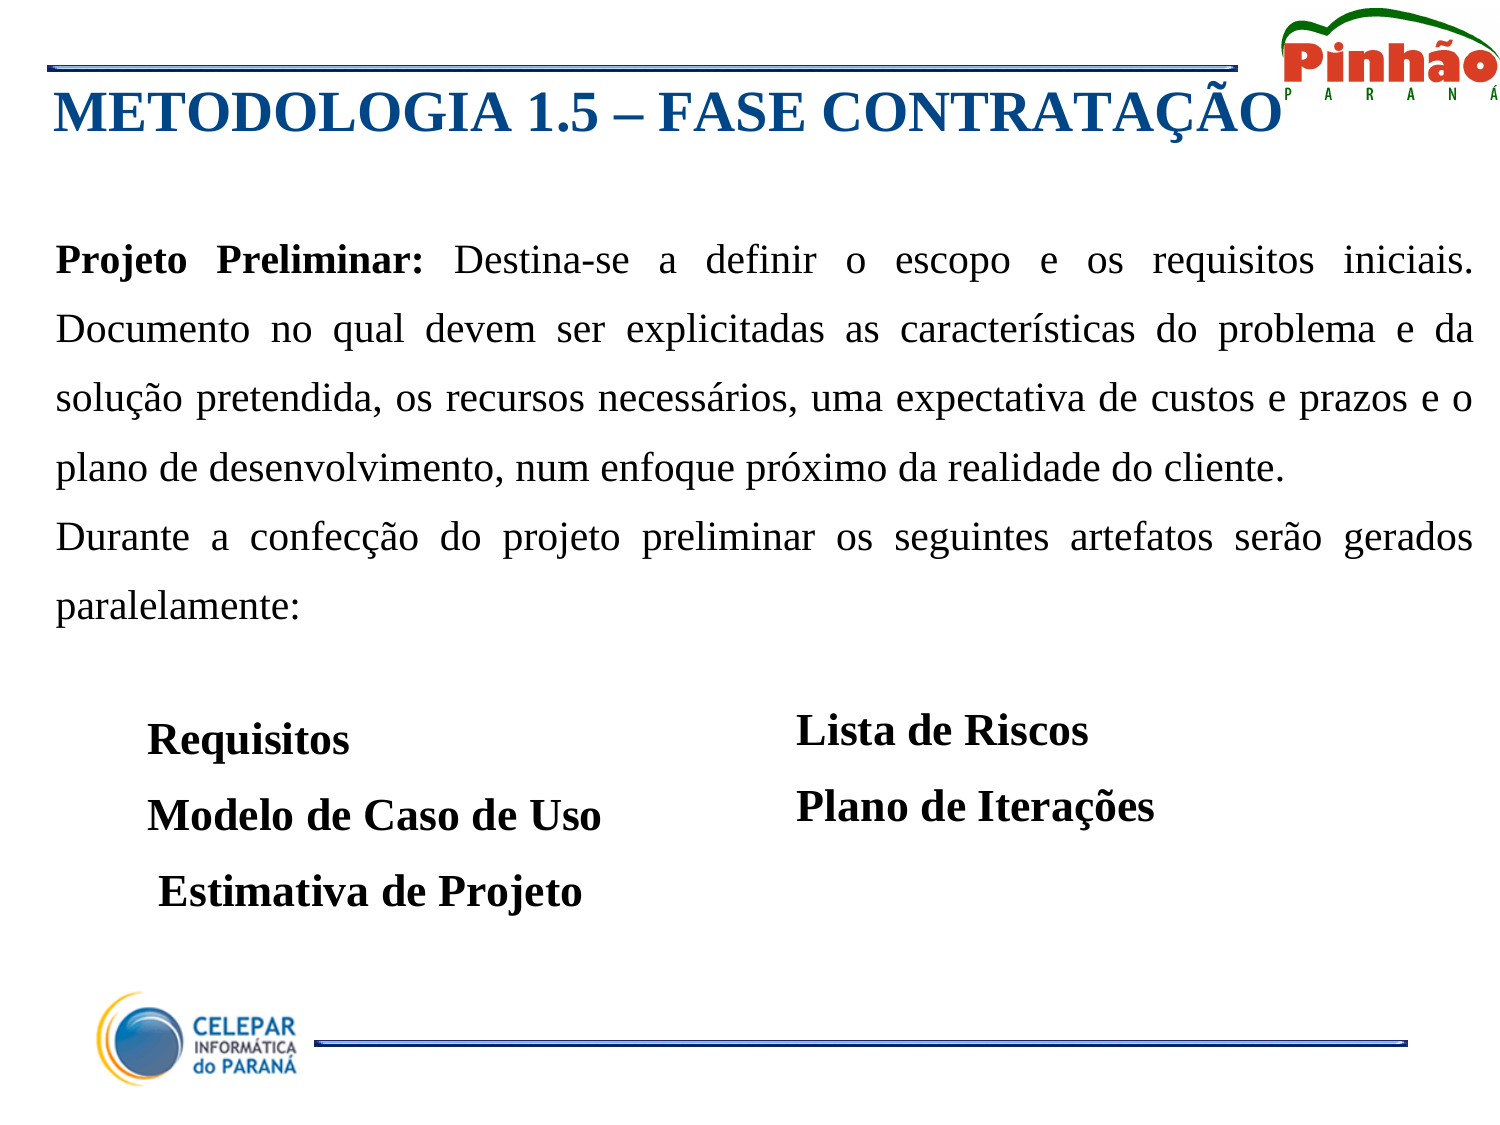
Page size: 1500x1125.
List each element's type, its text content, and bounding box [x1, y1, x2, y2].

picture [95, 989, 135, 1091]
text_box [98, 663, 1420, 861]
text_box Requisitos Modelo de Caso de Uso Estimativa de Projeto [135, 687, 768, 1125]
text_box Lista de Riscos Plano de Iterações [785, 679, 1306, 1117]
title [78, 21, 1025, 79]
picture [1281, 8, 1500, 100]
text_box Projeto Preliminar: Destina-se a definir o escopo e os requisitos iniciais. Documento no qual devem ser explicitadas as características do problema e da solução pretendida, os recursos necessários, uma expectativa de custos e prazos e o plano de desenvolvimento, num enfoque próximo da realidade do cliente. Durante a confecção do projeto preliminar os seguintes artefatos serão gerados paralelamente: [55, 212, 1475, 663]
text_box METODOLOGIA 1.5 – FASE CONTRATAÇÃO [53, 79, 1284, 156]
